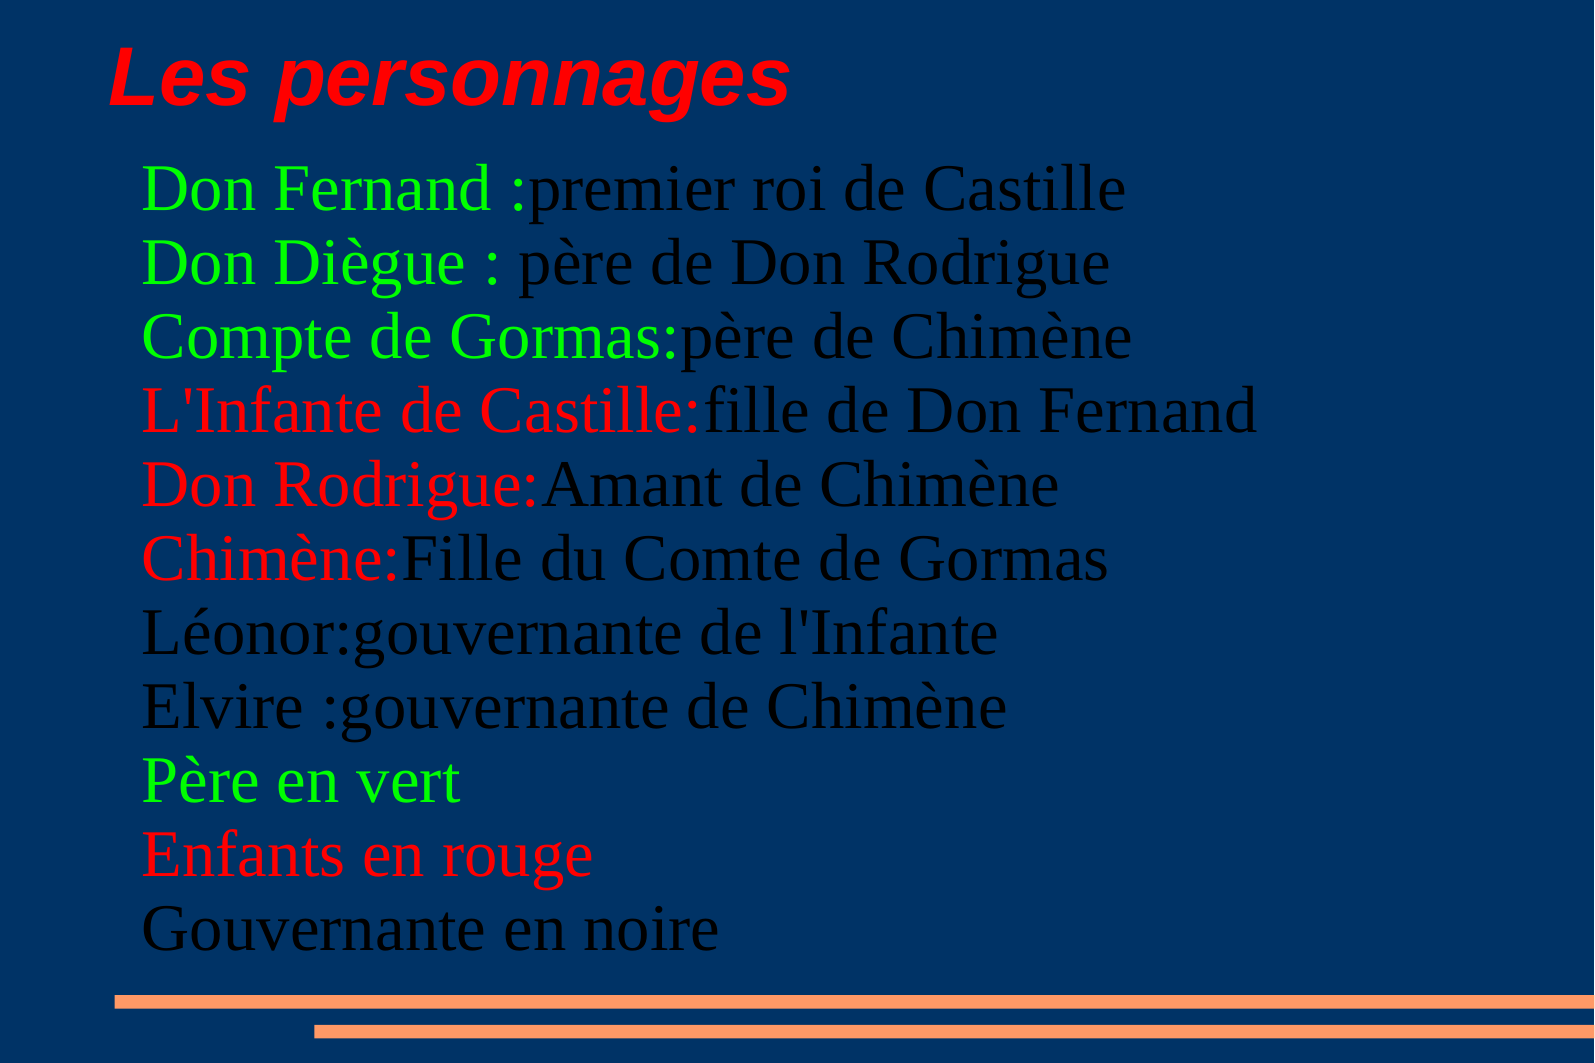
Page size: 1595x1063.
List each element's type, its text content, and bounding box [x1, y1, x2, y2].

title Les personnages [108, 0, 1471, 166]
list Don Fernand :premier roi de Castille Don Diègue : père de Don Rodrigue Compte de Gormas:père de Chimène L'Infante de Castille:fille de Don Fernand Don Rodrigue:Amant de Chimène Chimène:Fille du Comte de Gormas Léonor:gouvernante de l'Infante Elvire :gouvernante de Chimène Père en vert Enfants en rouge Gouvernante en noire [70, 150, 1459, 966]
